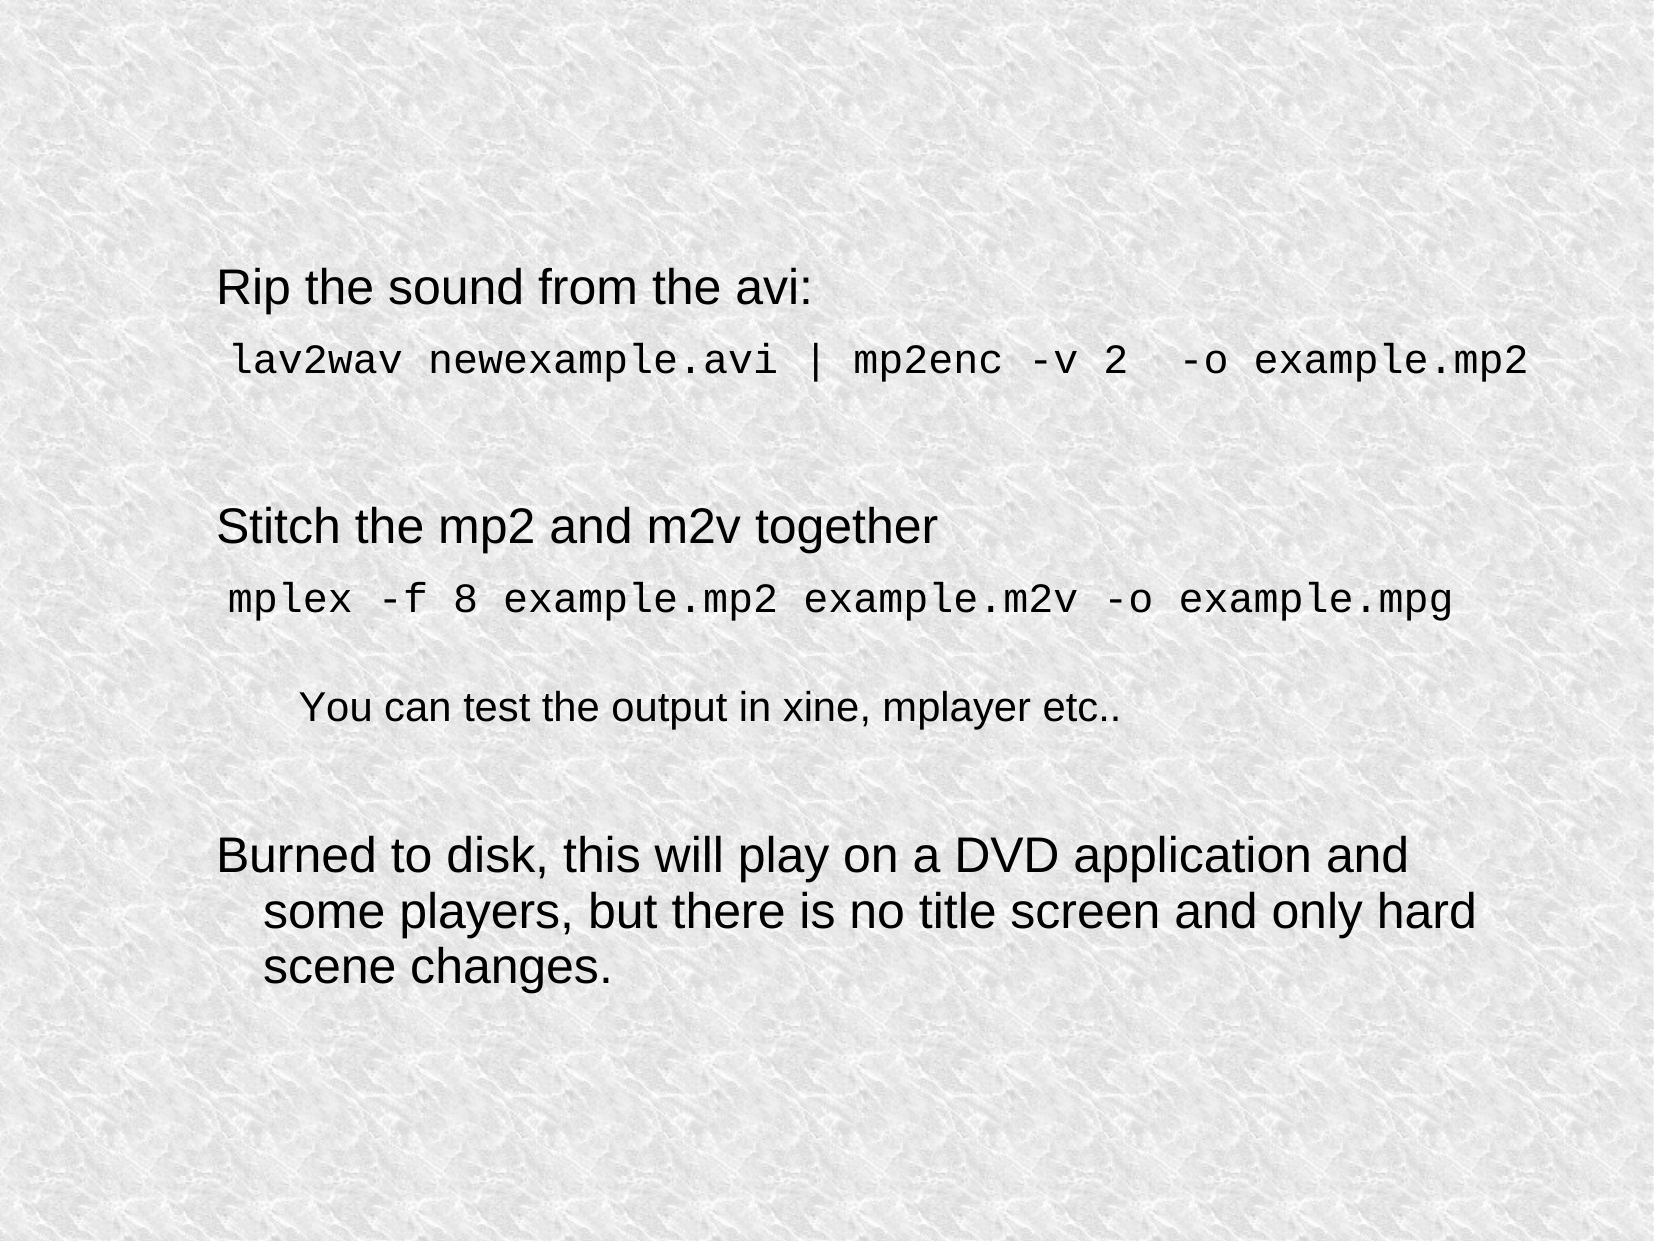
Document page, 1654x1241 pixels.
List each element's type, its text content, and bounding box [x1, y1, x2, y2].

list Rip the sound from the avi: lav2wav newexample.avi | mp2enc -v 2 -o example.mp2 Stitch the mp2 and m2v together mplex -f 8 example.mp2 example.m2v -o example.mpg You can test the output in xine, mplayer etc.. Burned to disk, this will play on a DVD application and some players, but there is no title screen and only hard scene changes. [121, 259, 1534, 1127]
picture [0, 0, 1654, 1241]
